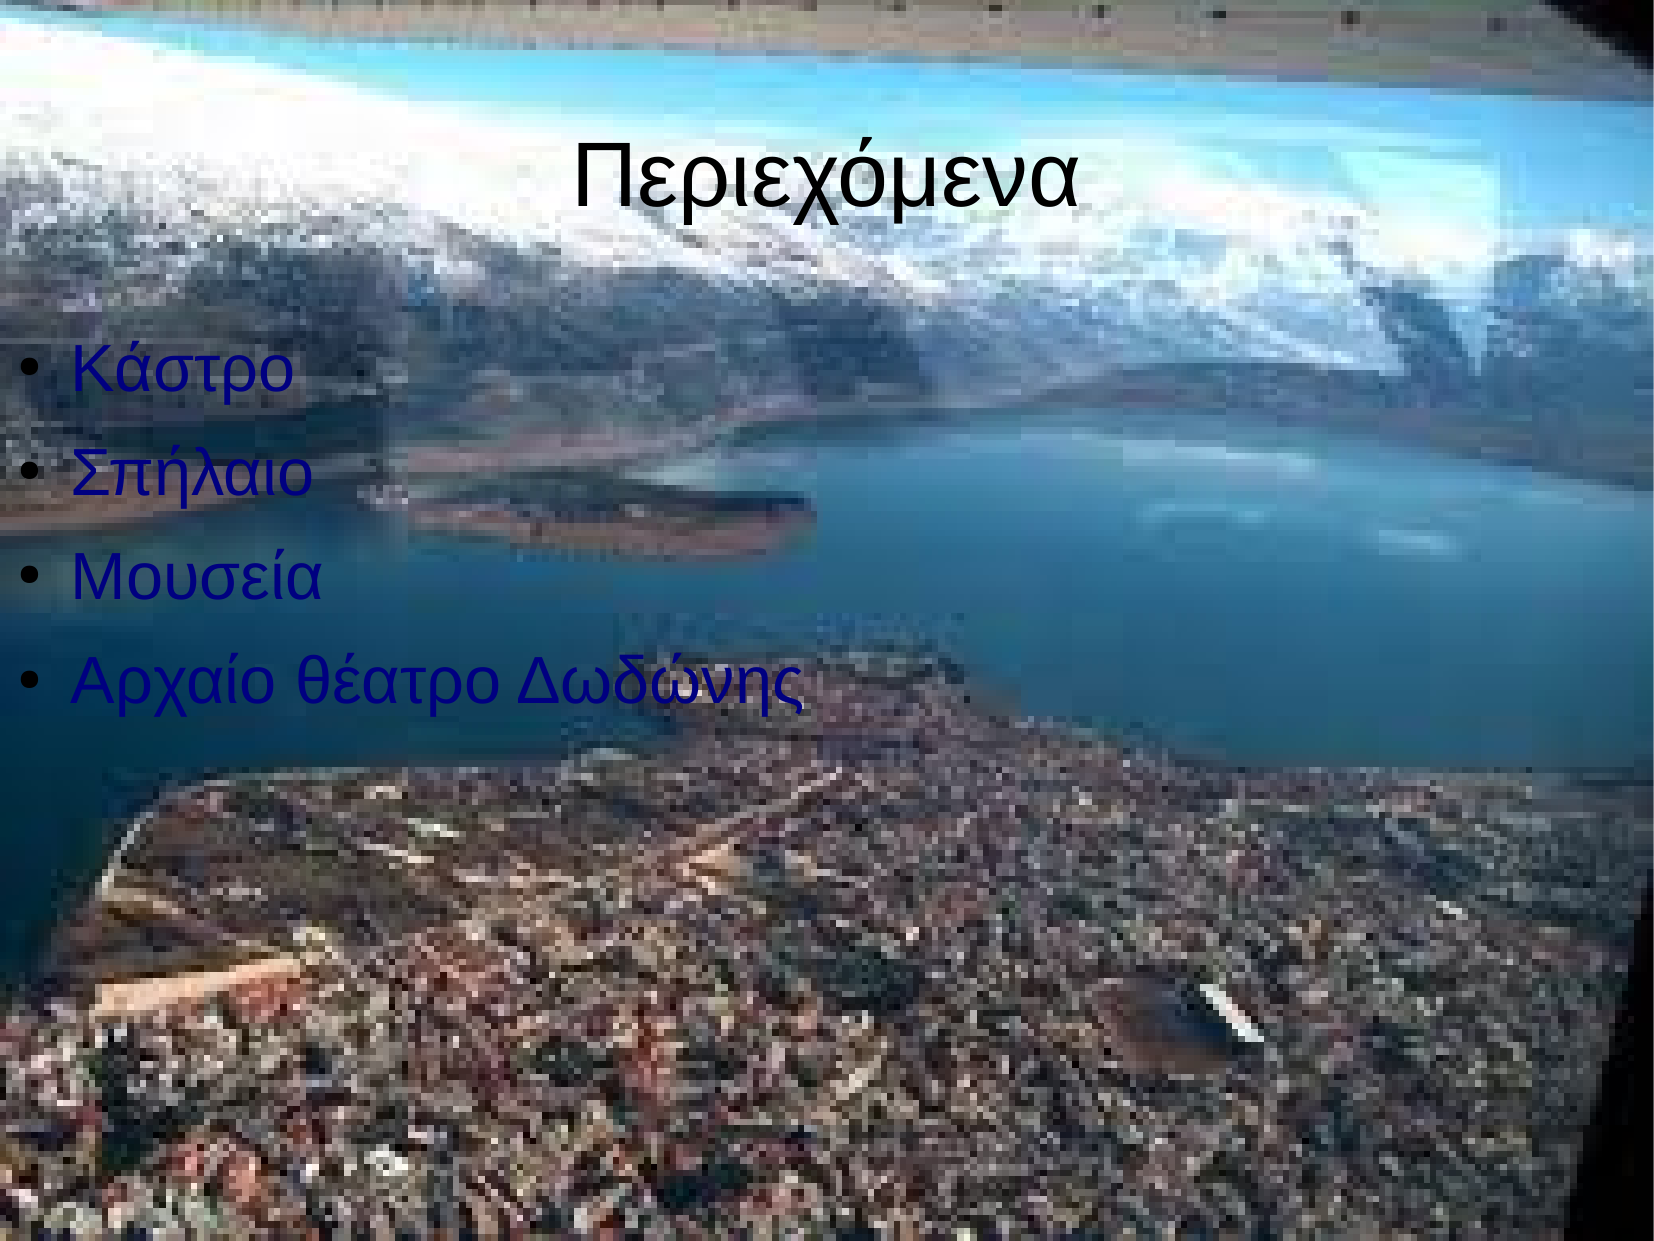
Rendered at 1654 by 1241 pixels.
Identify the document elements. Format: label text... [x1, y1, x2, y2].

title Περιεχόμενα [82, 70, 1571, 278]
list Κάστρο Σπήλαιο Μουσεία Αρχαίο θέατρο Δωδώνης [0, 330, 1489, 1050]
picture [0, 0, 1654, 1241]
